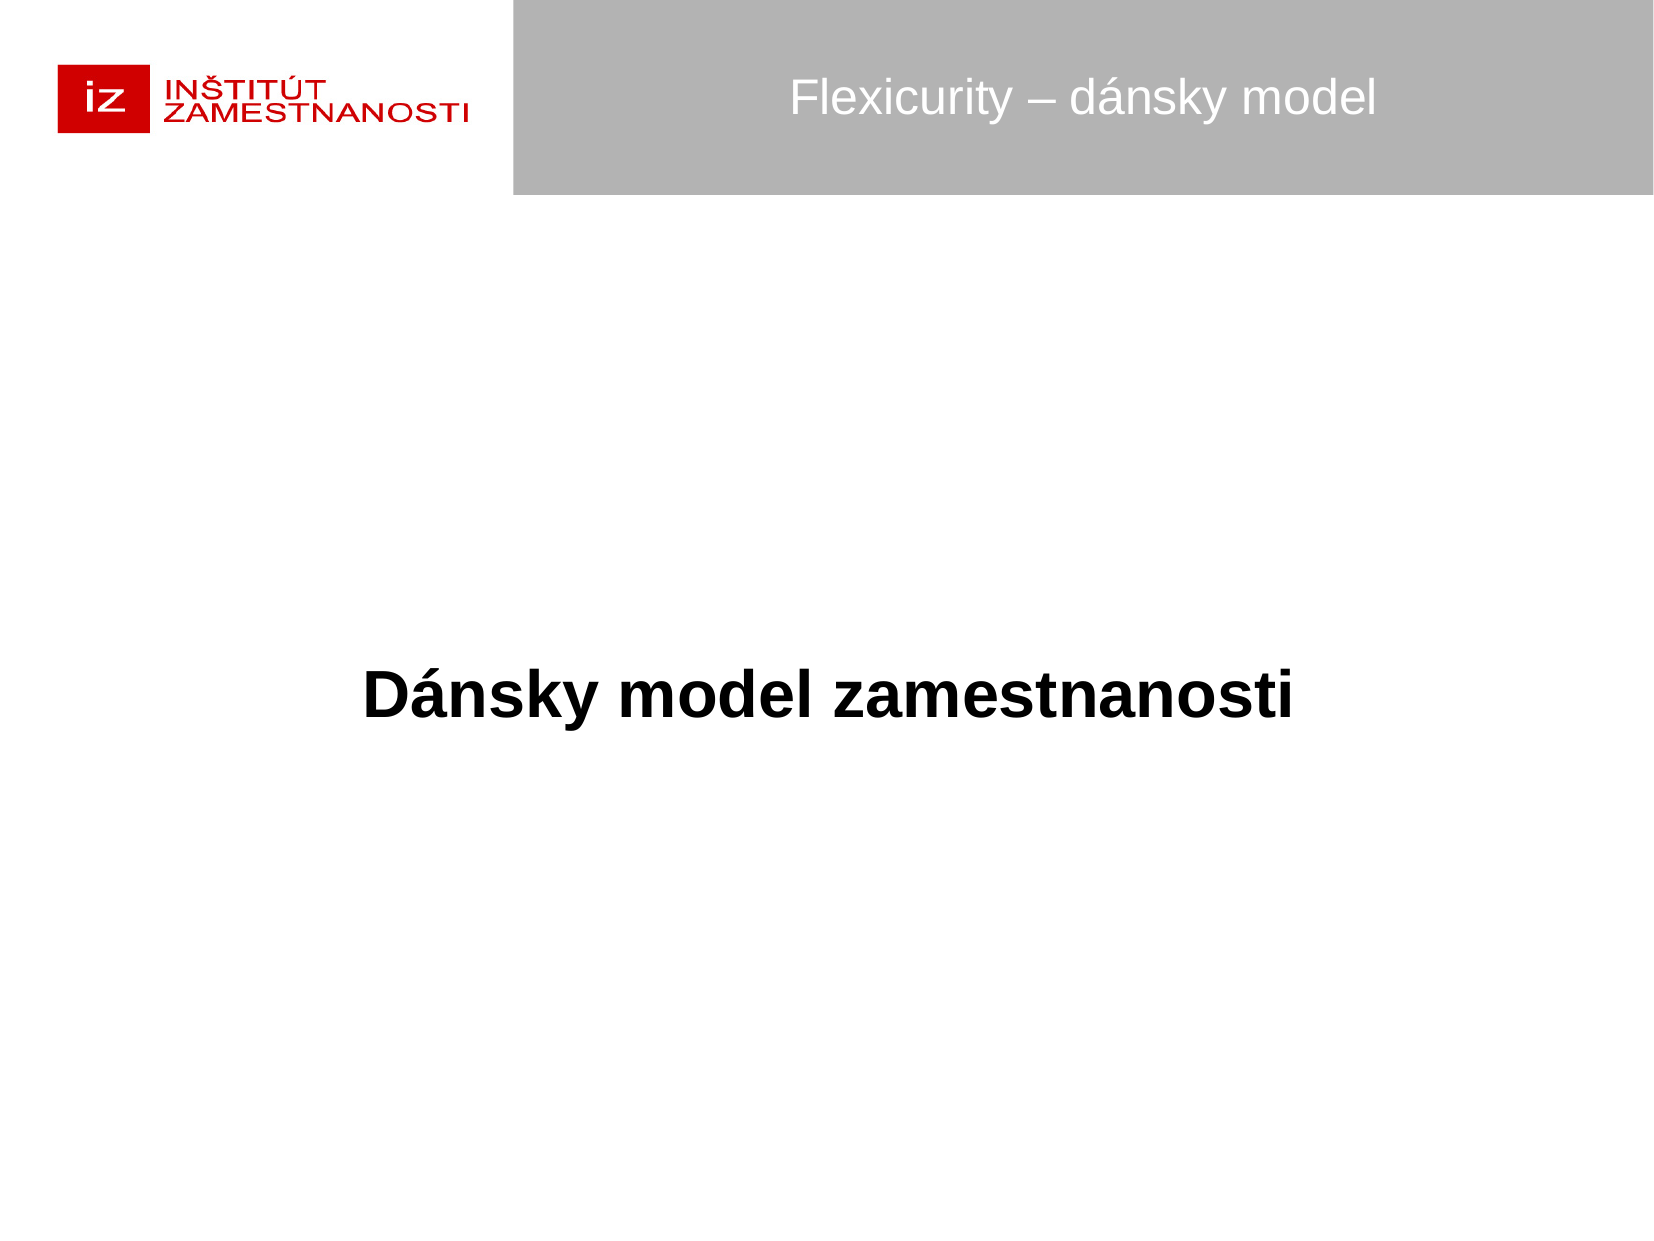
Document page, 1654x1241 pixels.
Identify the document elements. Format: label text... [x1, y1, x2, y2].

text_box Flexicurity – dánsky model [513, 0, 1654, 195]
picture [6, 5, 513, 189]
list Dánsky model zamestnanosti [123, 346, 1536, 1128]
text_box [0, 0, 1654, 196]
